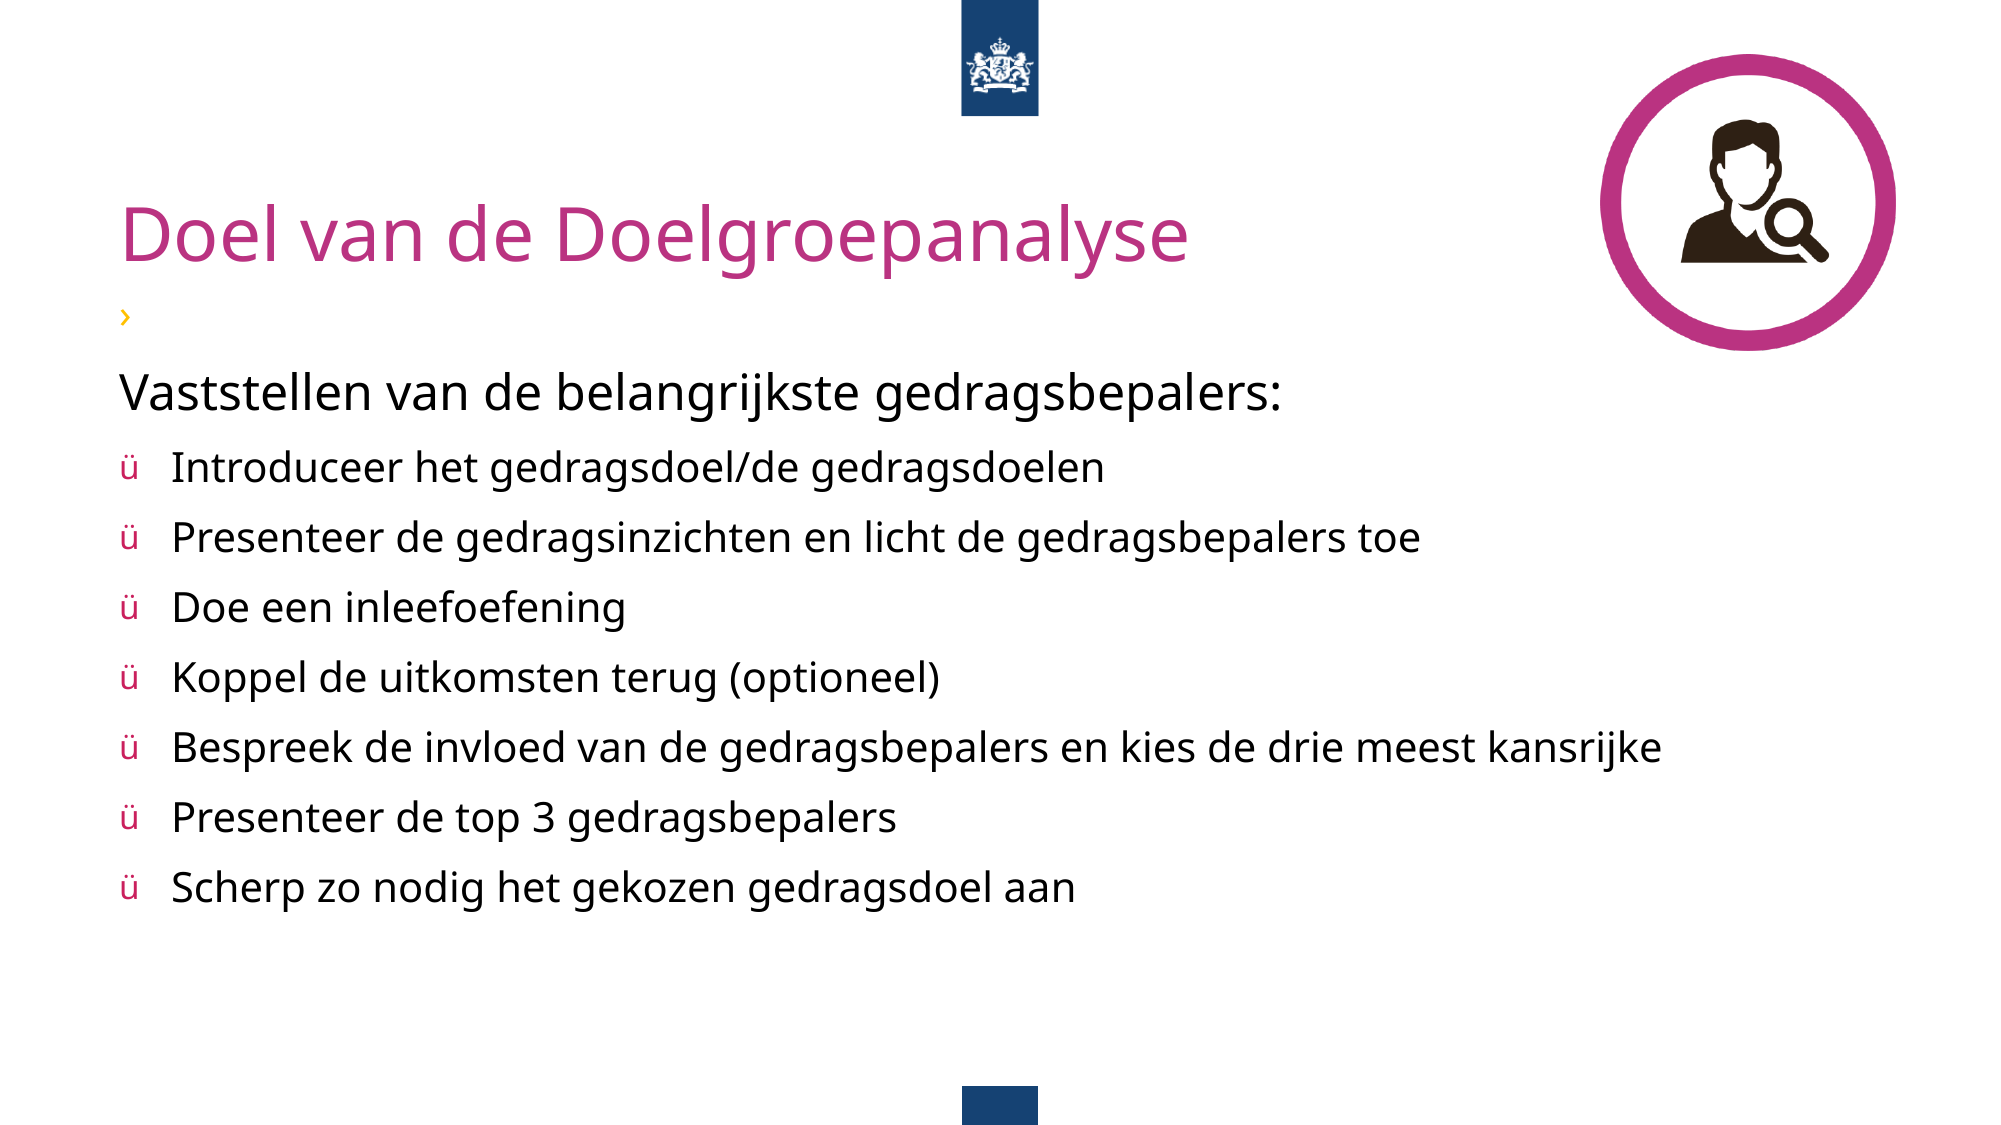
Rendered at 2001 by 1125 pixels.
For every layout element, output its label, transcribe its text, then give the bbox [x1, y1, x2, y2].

title Doel van de Doelgroepanalyse [104, 129, 1600, 286]
picture [1600, 54, 1896, 351]
list Vaststellen van de belangrijkste gedragsbepalers: Introduceer het gedragsdoel/de gedragsdoelen Presenteer de gedragsinzichten en licht de gedragsbepalers toe Doe een inleefoefening Koppel de uitkomsten terug (optioneel) Bespreek de invloed van de gedragsbepalers en kies de drie meest kansrijke Presenteer de top 3 gedragsbepalers Scherp zo nodig het gekozen gedragsdoel aan [104, 286, 1897, 921]
